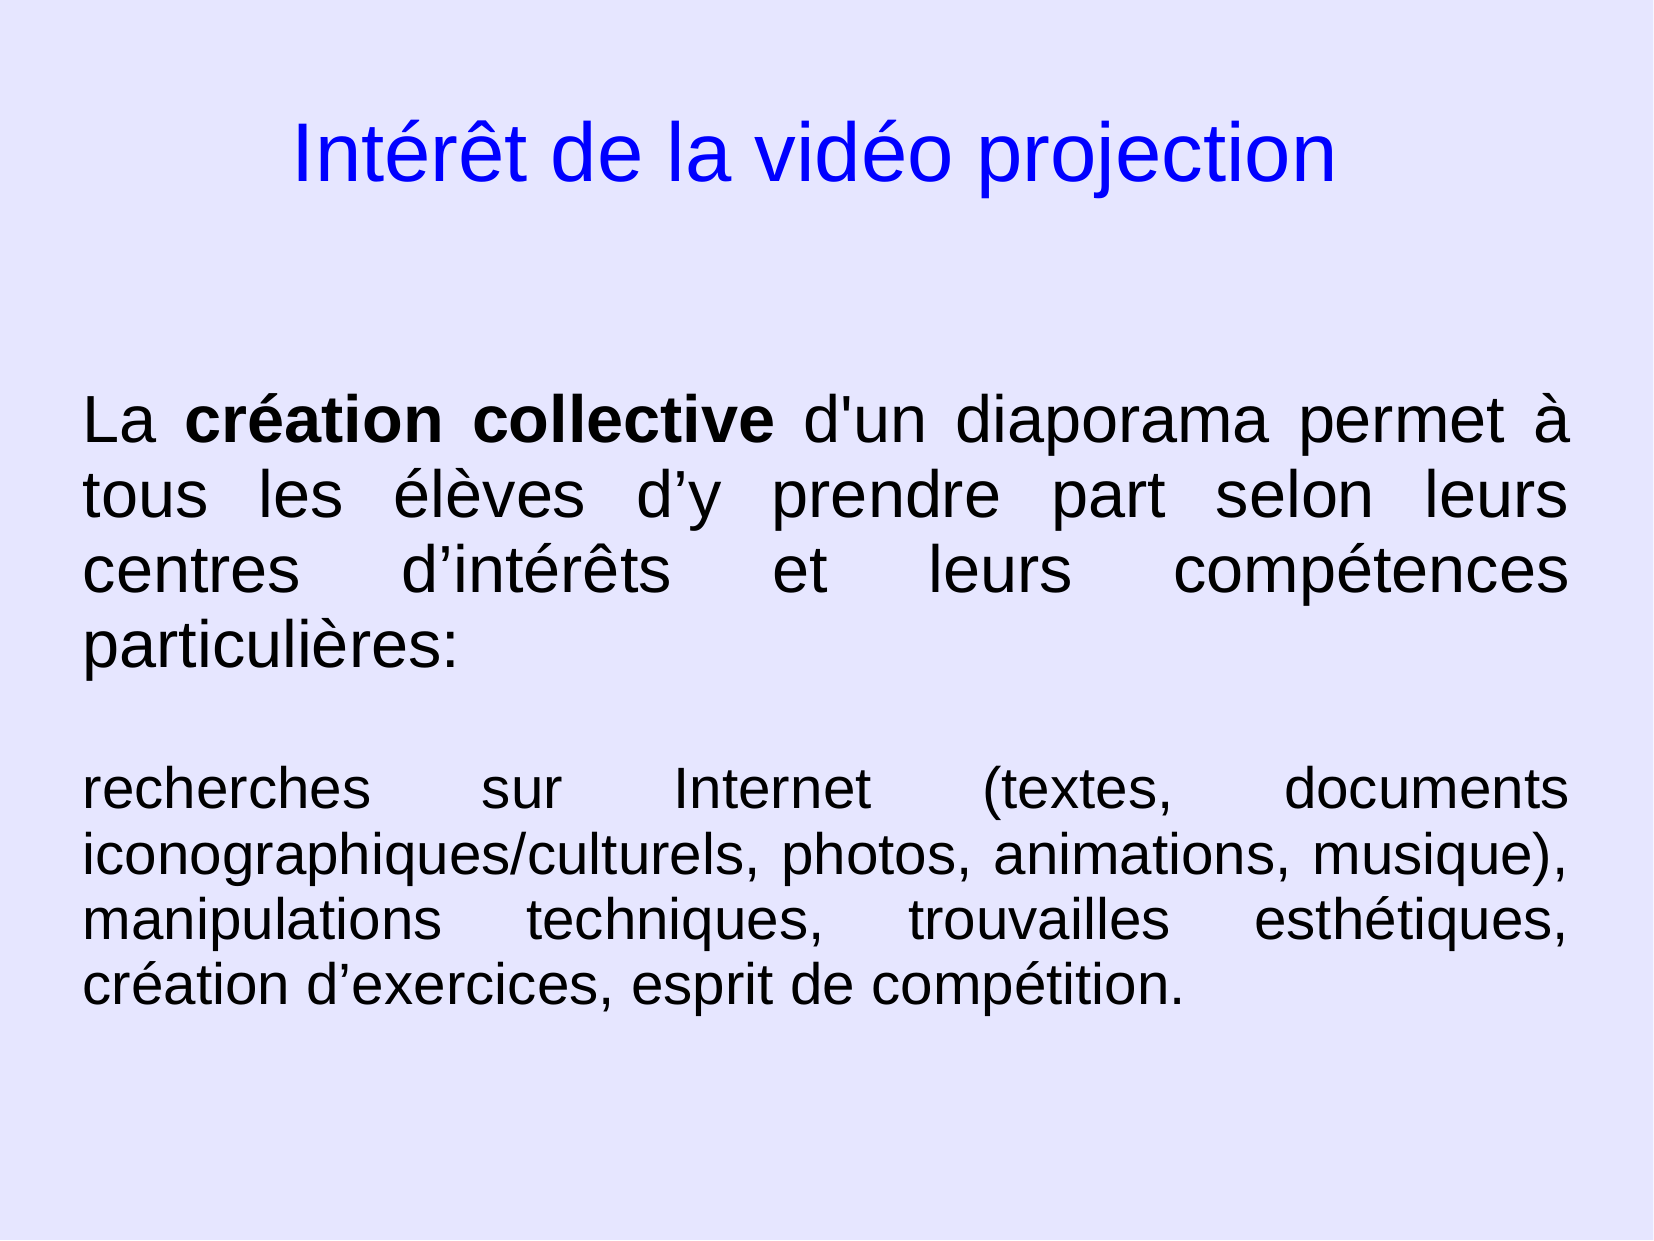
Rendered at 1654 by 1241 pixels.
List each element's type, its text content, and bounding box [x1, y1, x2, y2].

title Intérêt de la vidéo projection [82, 56, 1571, 250]
subtitle La création collective d'un diaporama permet à tous les élèves d’y prendre part selon leurs centres d’intérêts et leurs compétences particulières: recherches sur Internet (textes, documents iconographiques/culturels, photos, animations, musique), manipulations techniques, trouvailles esthétiques, création d’exercices, esprit de compétition. [82, 297, 1571, 1102]
